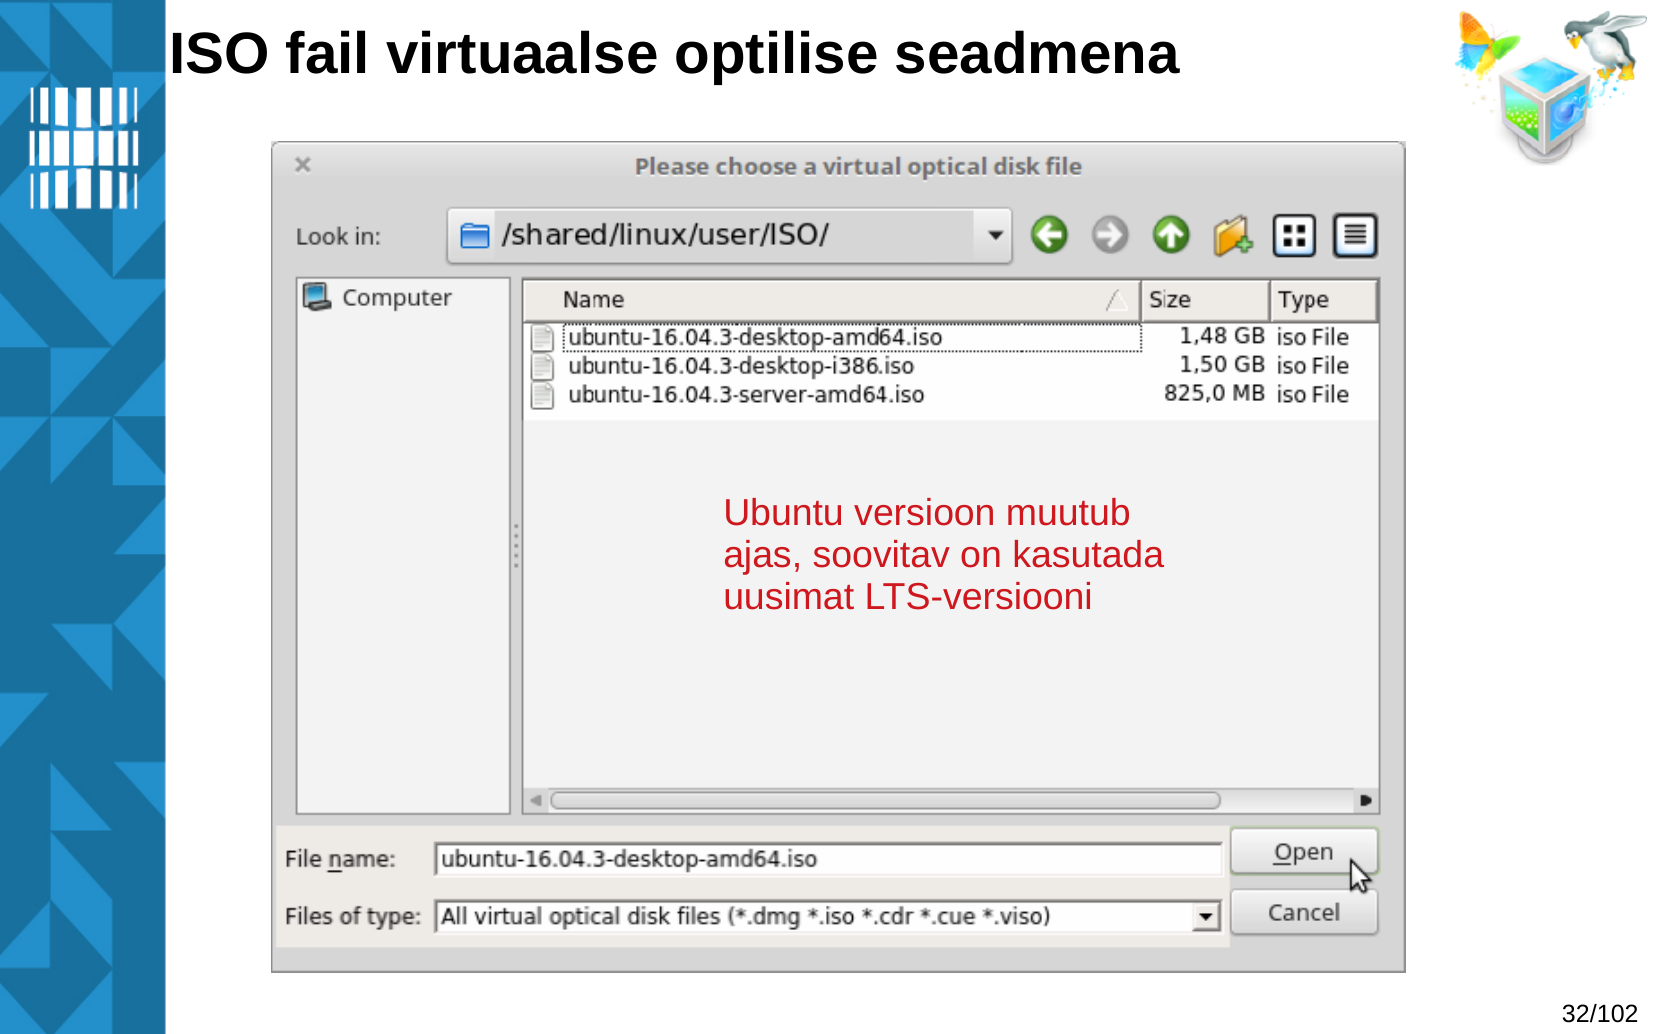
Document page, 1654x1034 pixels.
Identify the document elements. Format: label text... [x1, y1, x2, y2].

title ISO fail virtuaalse optilise seadmena [169, 11, 1571, 95]
picture [271, 141, 1406, 973]
text_box Ubuntu versioon muutub ajas, soovitav on kasutada uusimat LTS-versiooni [708, 484, 1182, 626]
picture [1452, 7, 1653, 166]
